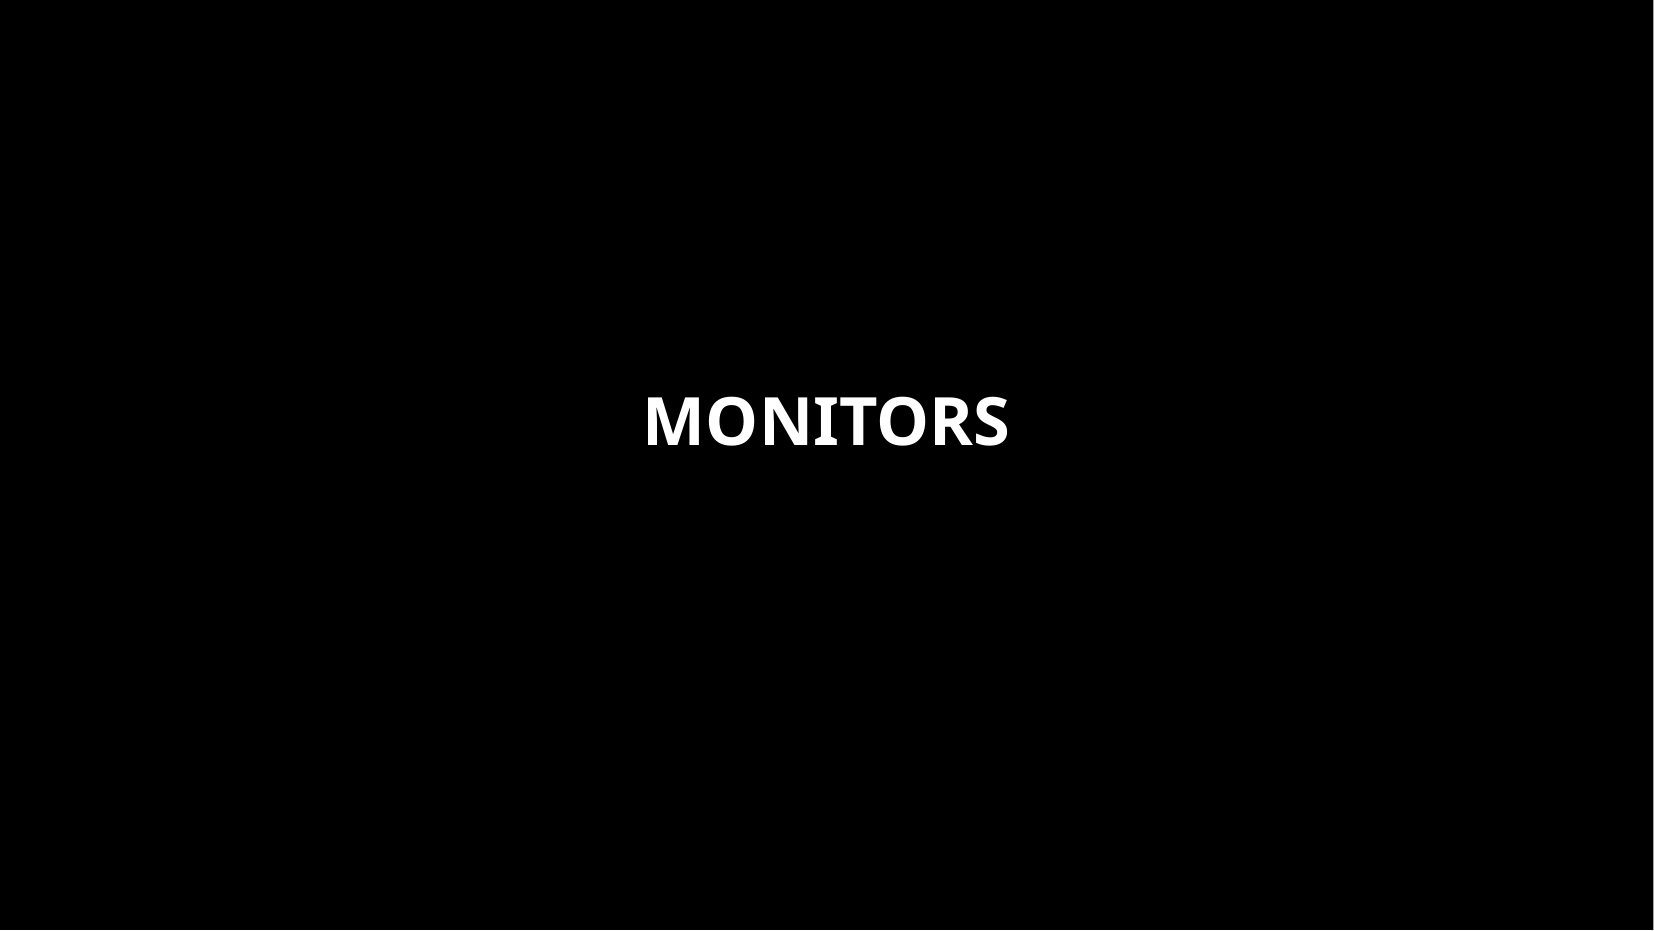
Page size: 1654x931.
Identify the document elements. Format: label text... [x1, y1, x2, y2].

subtitle MONITORS [82, 105, 1571, 825]
